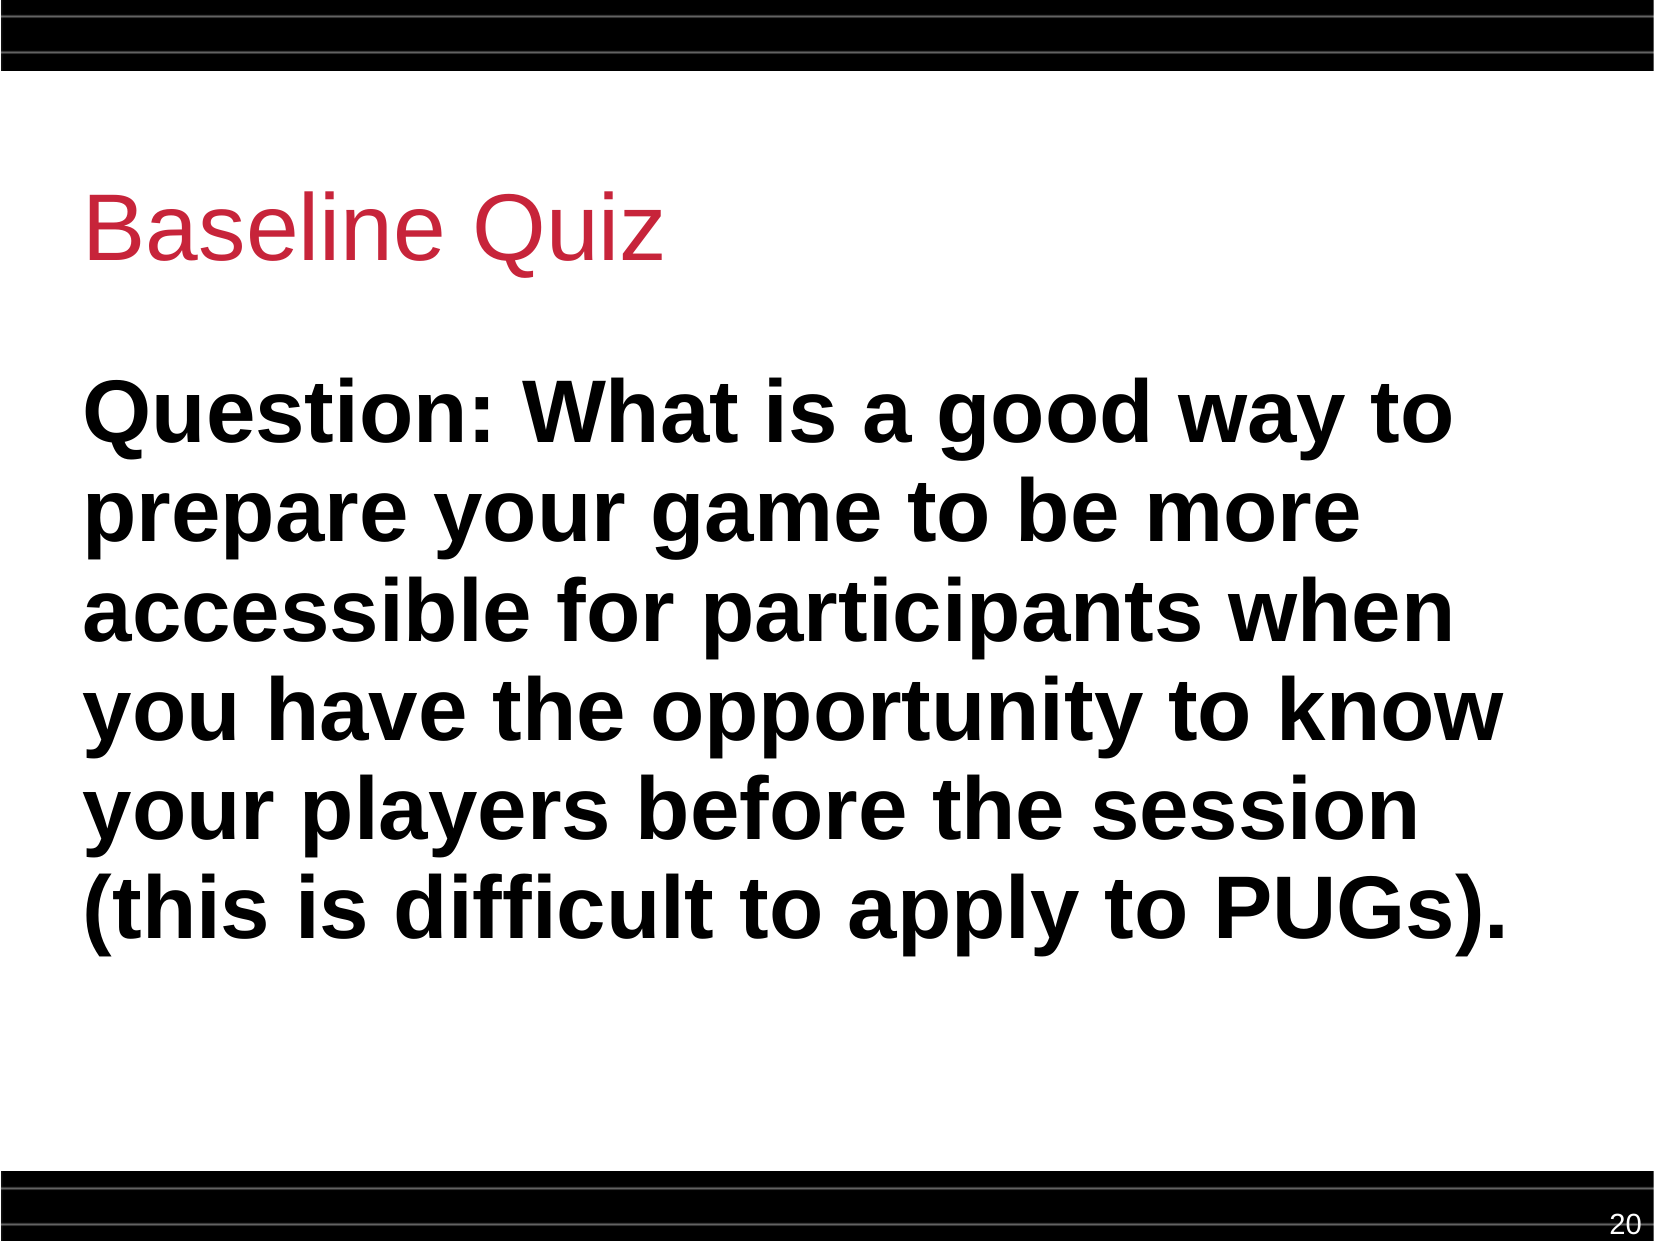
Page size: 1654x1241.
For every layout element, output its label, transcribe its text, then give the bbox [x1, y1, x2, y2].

title Baseline Quiz [82, 123, 1571, 331]
picture [1, 1171, 1654, 1241]
list Question: What is a good way to prepare your game to be more accessible for participants when you have the opportunity to know your players before the session (this is difficult to apply to PUGs). [82, 362, 1571, 1134]
picture [1, 0, 1654, 71]
